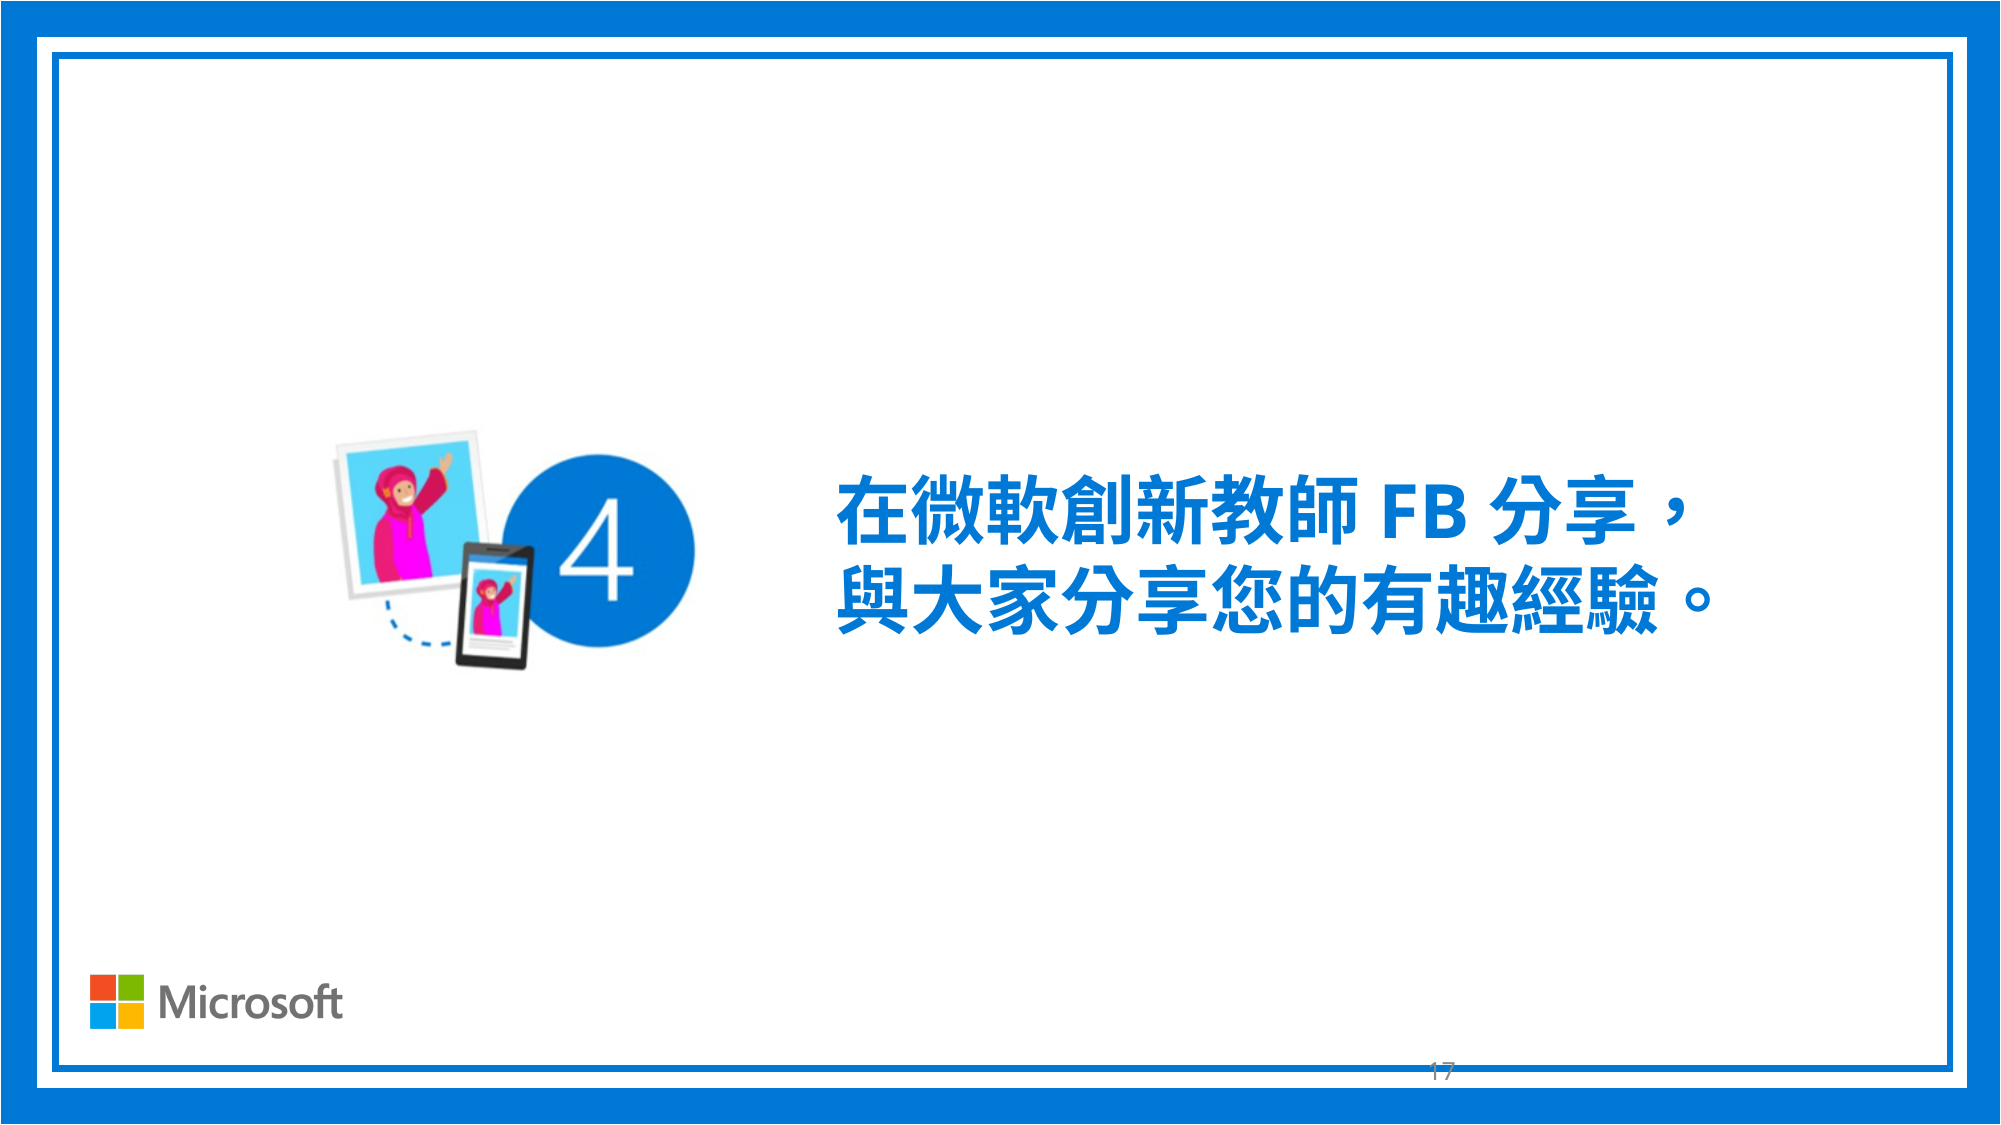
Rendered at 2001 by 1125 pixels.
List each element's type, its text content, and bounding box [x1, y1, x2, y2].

text_box 17 [1412, 1042, 1863, 1103]
text_box [0, 0, 2000, 1125]
picture [309, 386, 744, 707]
text_box 在微軟創新教師FB分享， 與大家分享您的有趣經驗。 [820, 456, 1878, 653]
picture [55, 942, 377, 1061]
